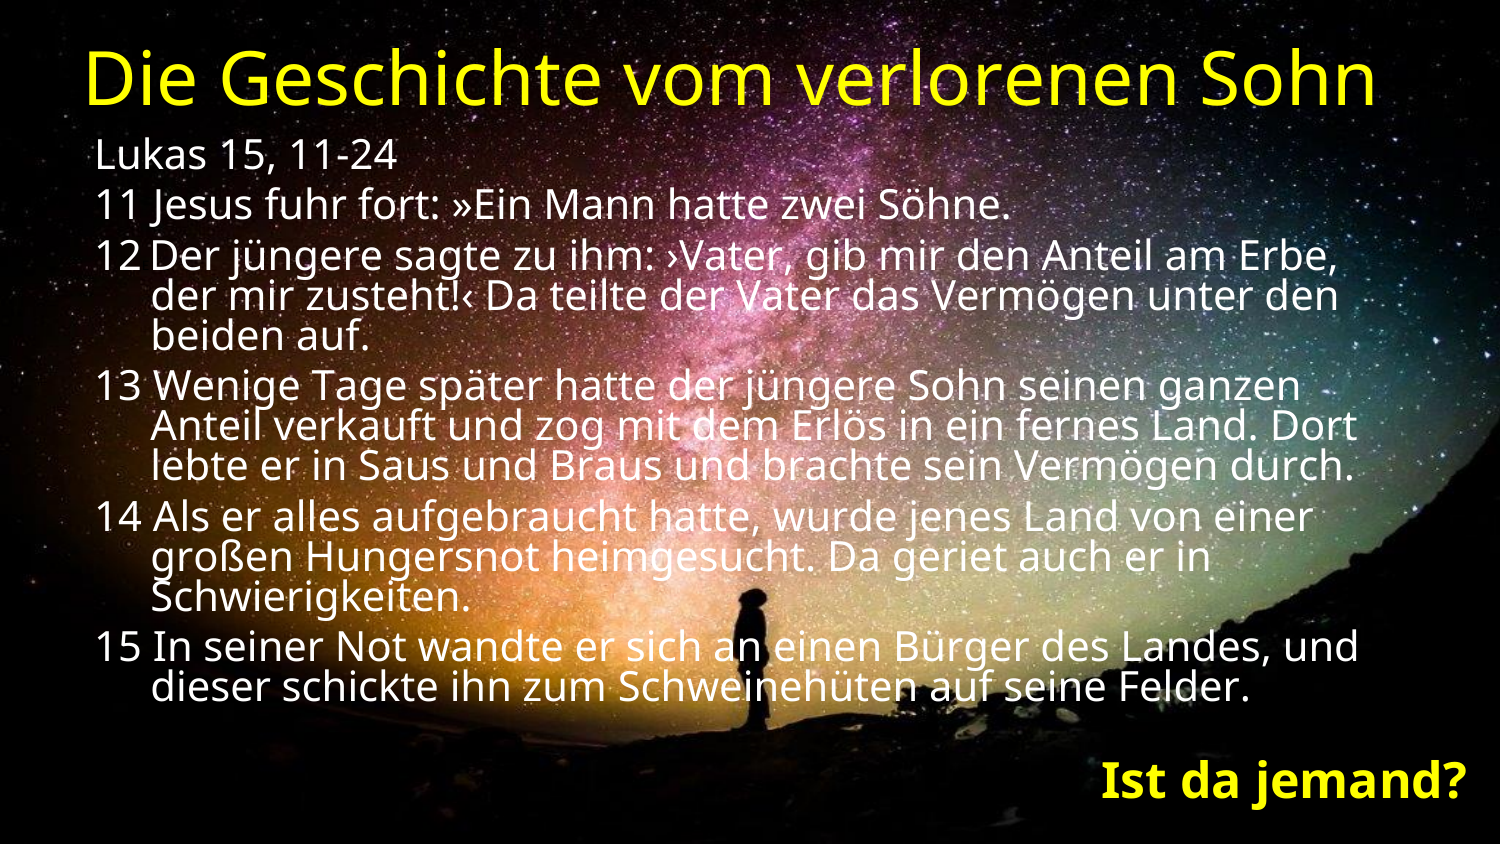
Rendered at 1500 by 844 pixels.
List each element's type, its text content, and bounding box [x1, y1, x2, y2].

list Lukas 15, 11-24 11 Jesus fuhr fort: »Ein Mann hatte zwei Söhne. 12EDer jüngere sagte zu ihm: ›Vater, gib mir den Anteil am Erbe, der mir zusteht!‹ Da teilte der Vater das Vermögen unter den beiden auf. 13 Wenige Tage später hatte der jüngere Sohn seinen ganzen Anteil verkauft und zog mit dem Erlös in ein fernes Land. Dort lebte er in Saus und Braus und brachte sein Vermögen durch. 14 Als er alles aufgebraucht hatte, wurde jenes Land von einer großen Hungersnot heimgesucht. Da geriet auch er in Schwierigkeiten. 15 In seiner Not wandte er sich an einen Bürger des Landes, und dieser schickte ihn zum Schweinehüten auf seine Felder. [79, 129, 1430, 792]
picture [0, 0, 1500, 844]
title Die Geschichte vom verlorenen Sohn [67, 5, 1464, 147]
text_box Ist da jemand? [1021, 740, 1483, 817]
